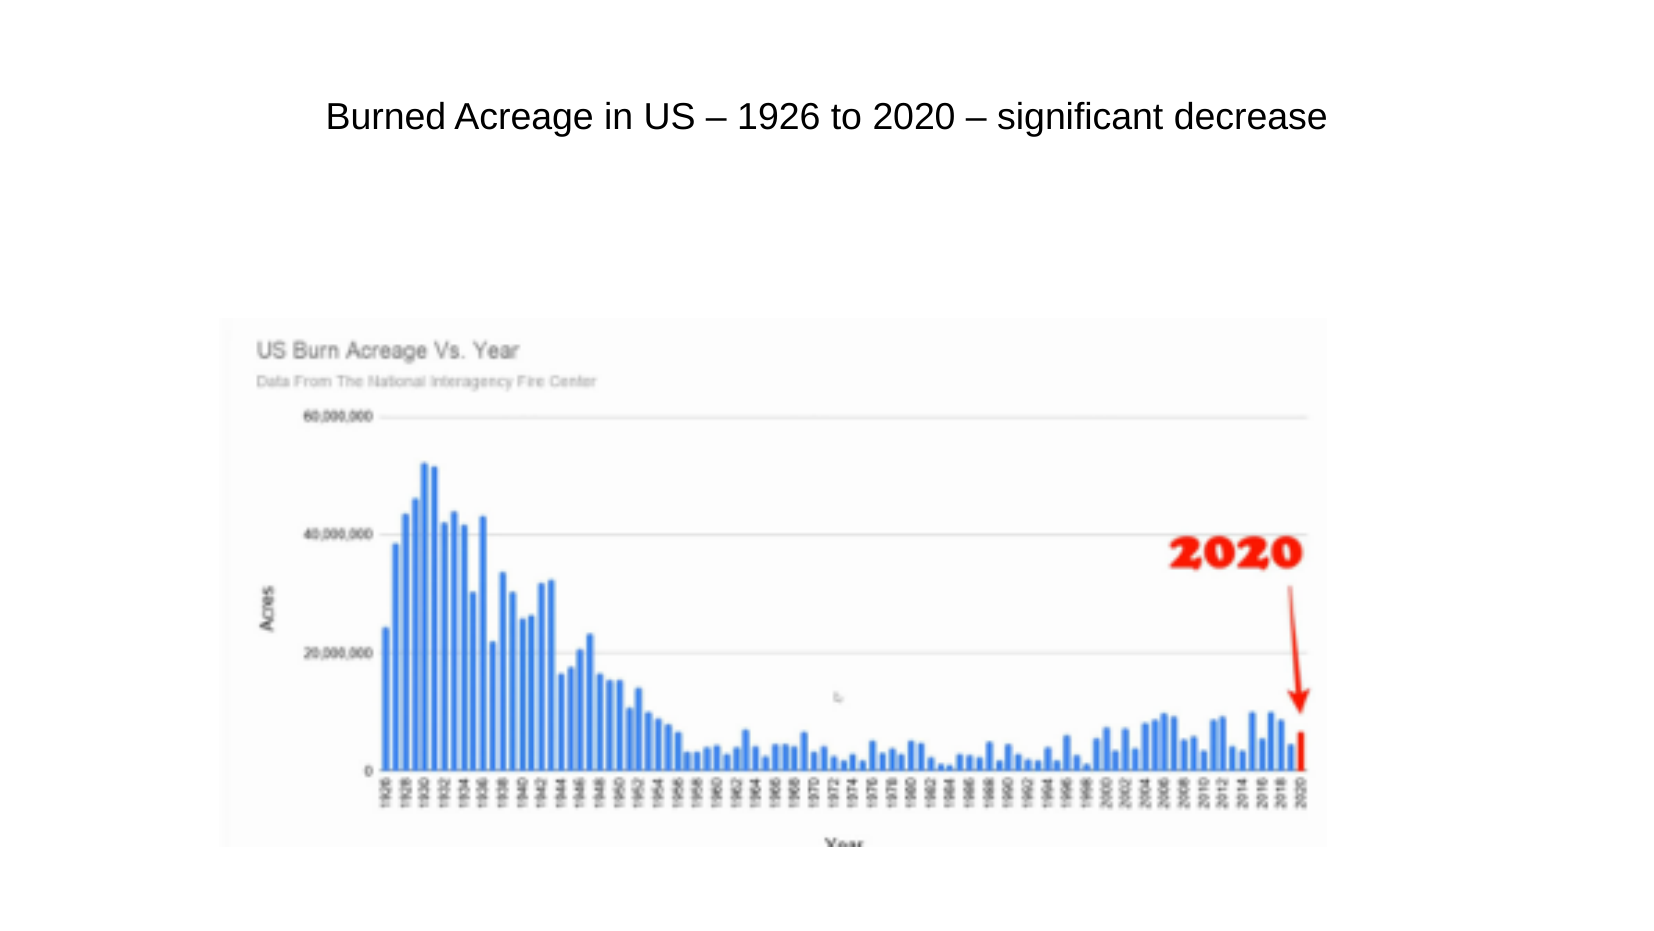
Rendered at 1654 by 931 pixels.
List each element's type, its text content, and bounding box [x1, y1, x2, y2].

text_box Burned Acreage in US – 1926 to 2020 – significant decrease [82, 92, 1571, 138]
picture [219, 318, 1327, 847]
